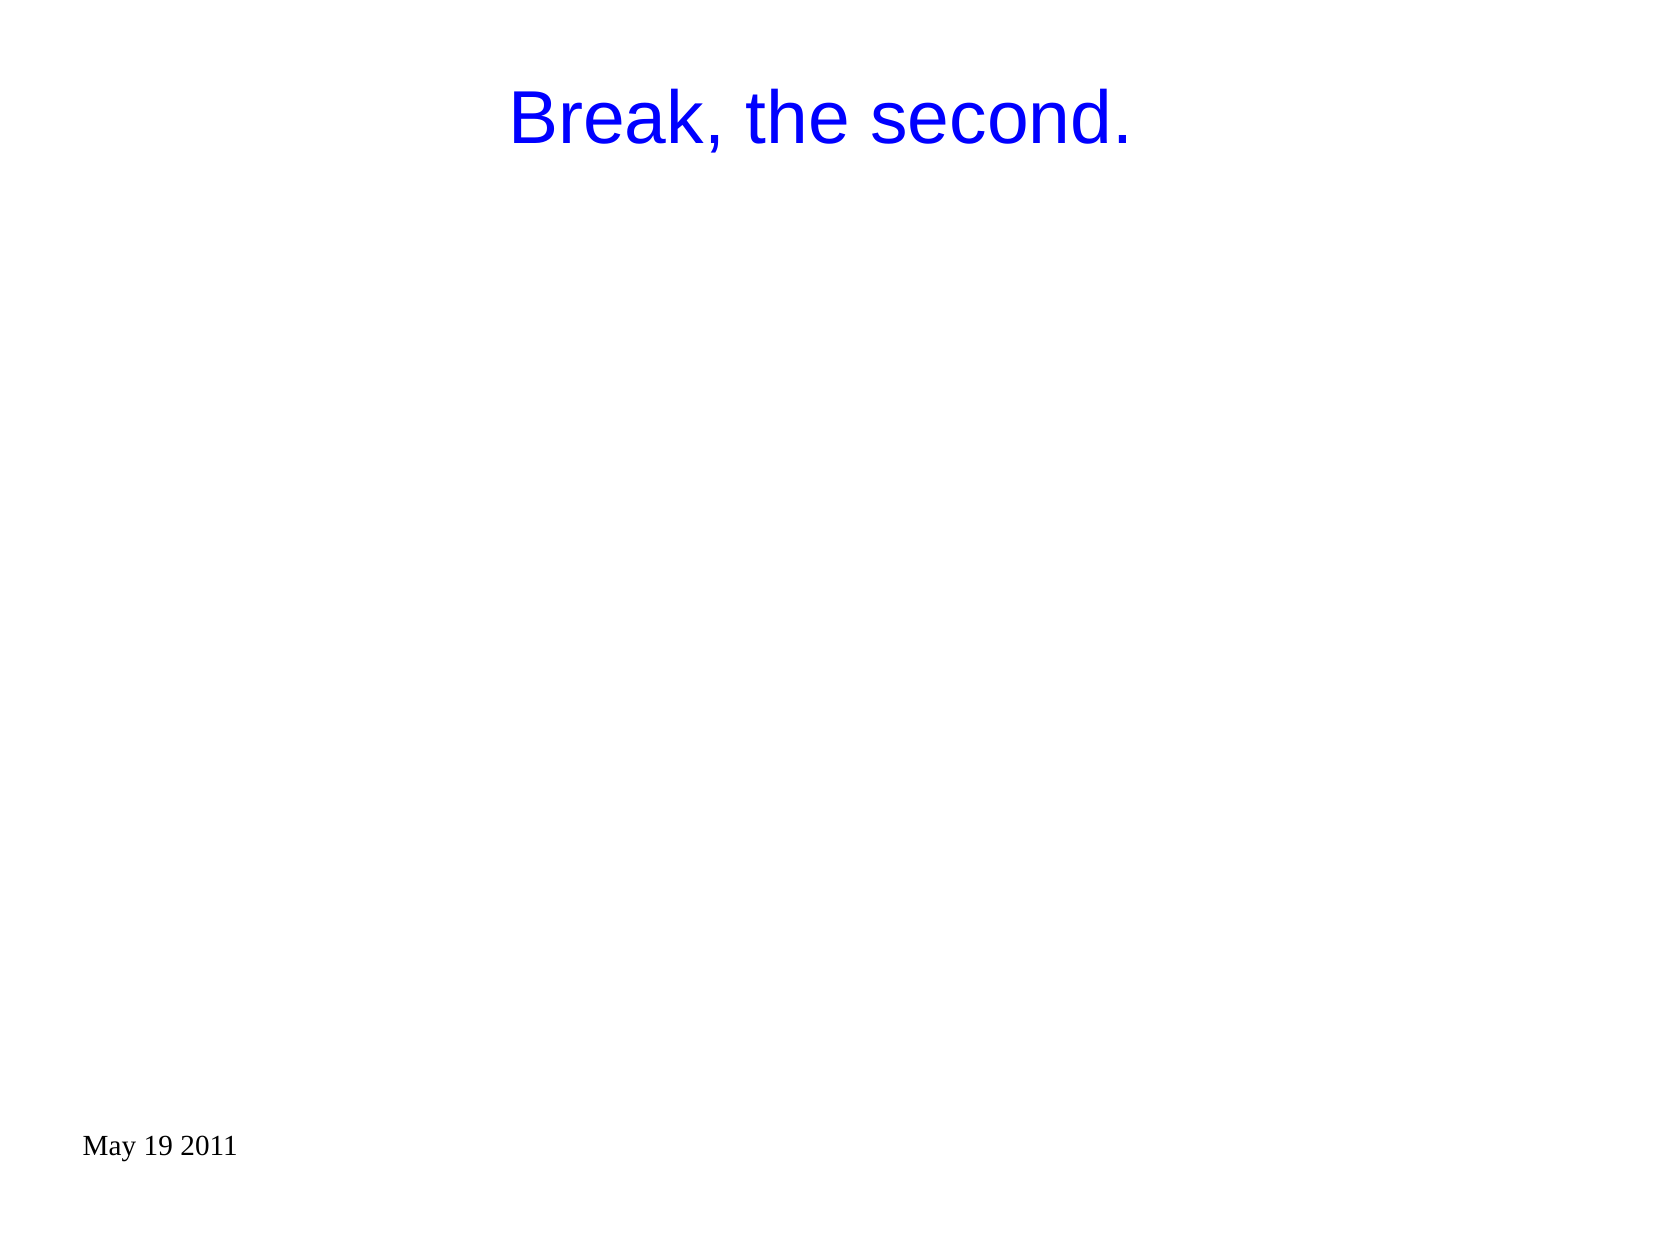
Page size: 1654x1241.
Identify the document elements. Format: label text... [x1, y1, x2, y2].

title Break, the second. [76, 58, 1565, 178]
